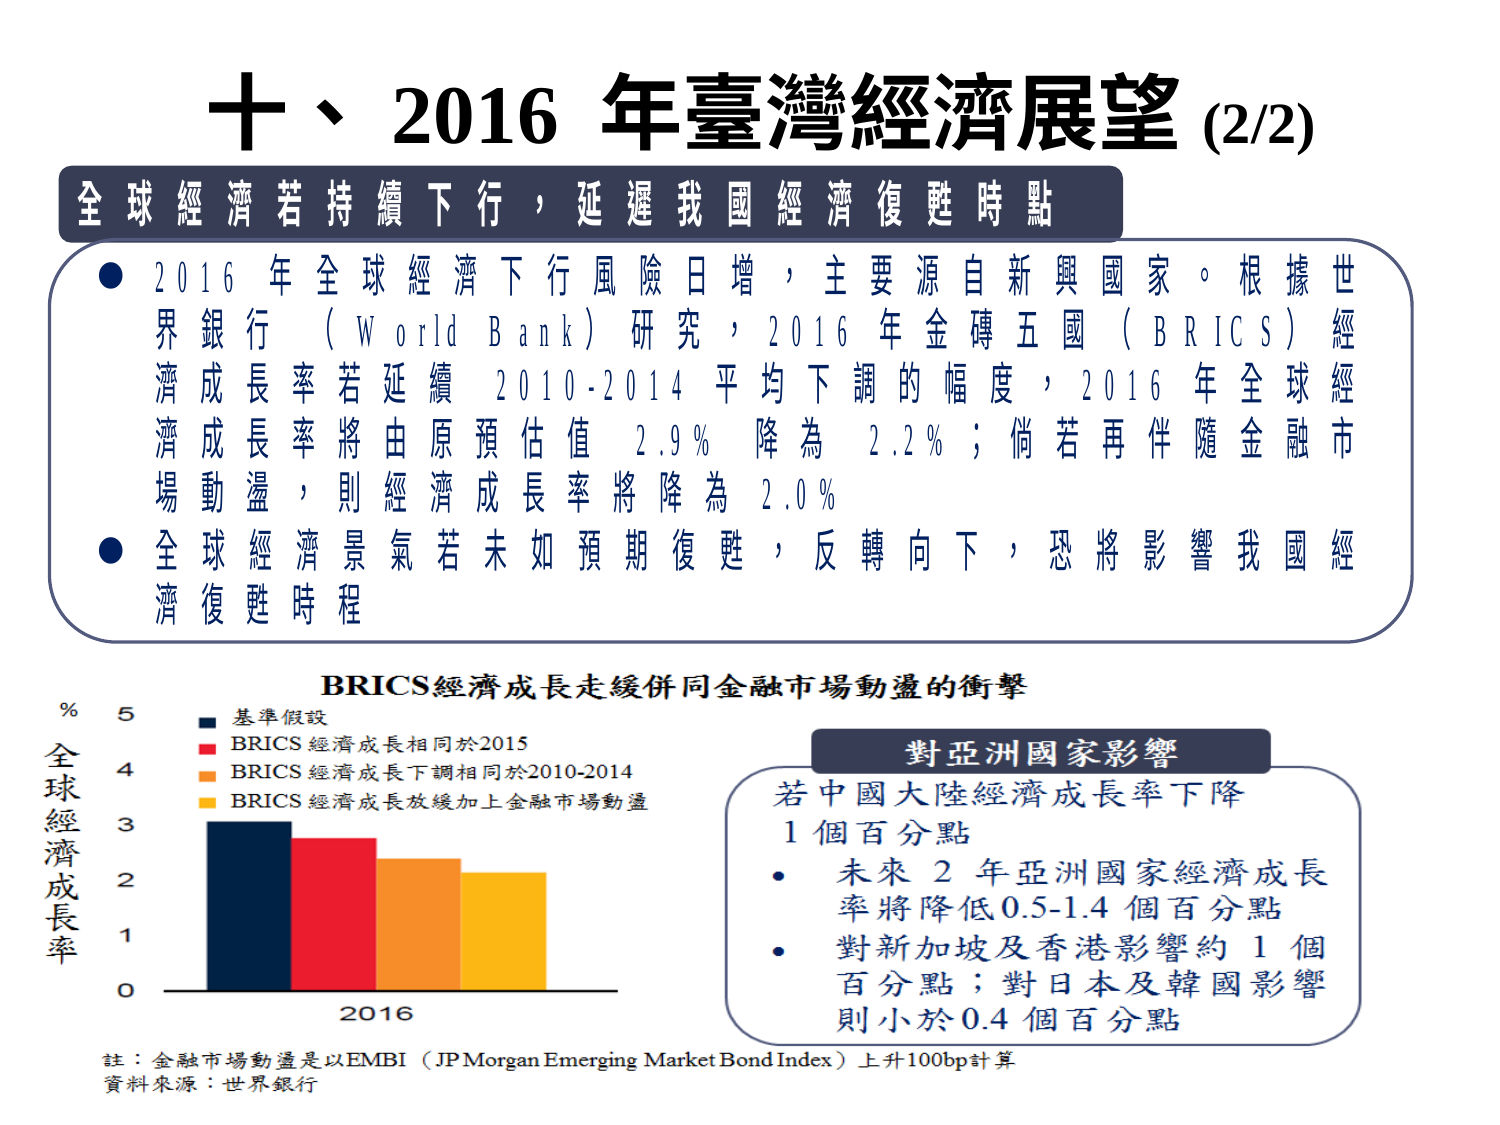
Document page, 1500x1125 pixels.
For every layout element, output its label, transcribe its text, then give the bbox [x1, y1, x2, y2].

text_box 十、2016 年臺灣經濟展望(2/2) [100, 52, 1421, 160]
picture [35, 159, 1422, 1099]
